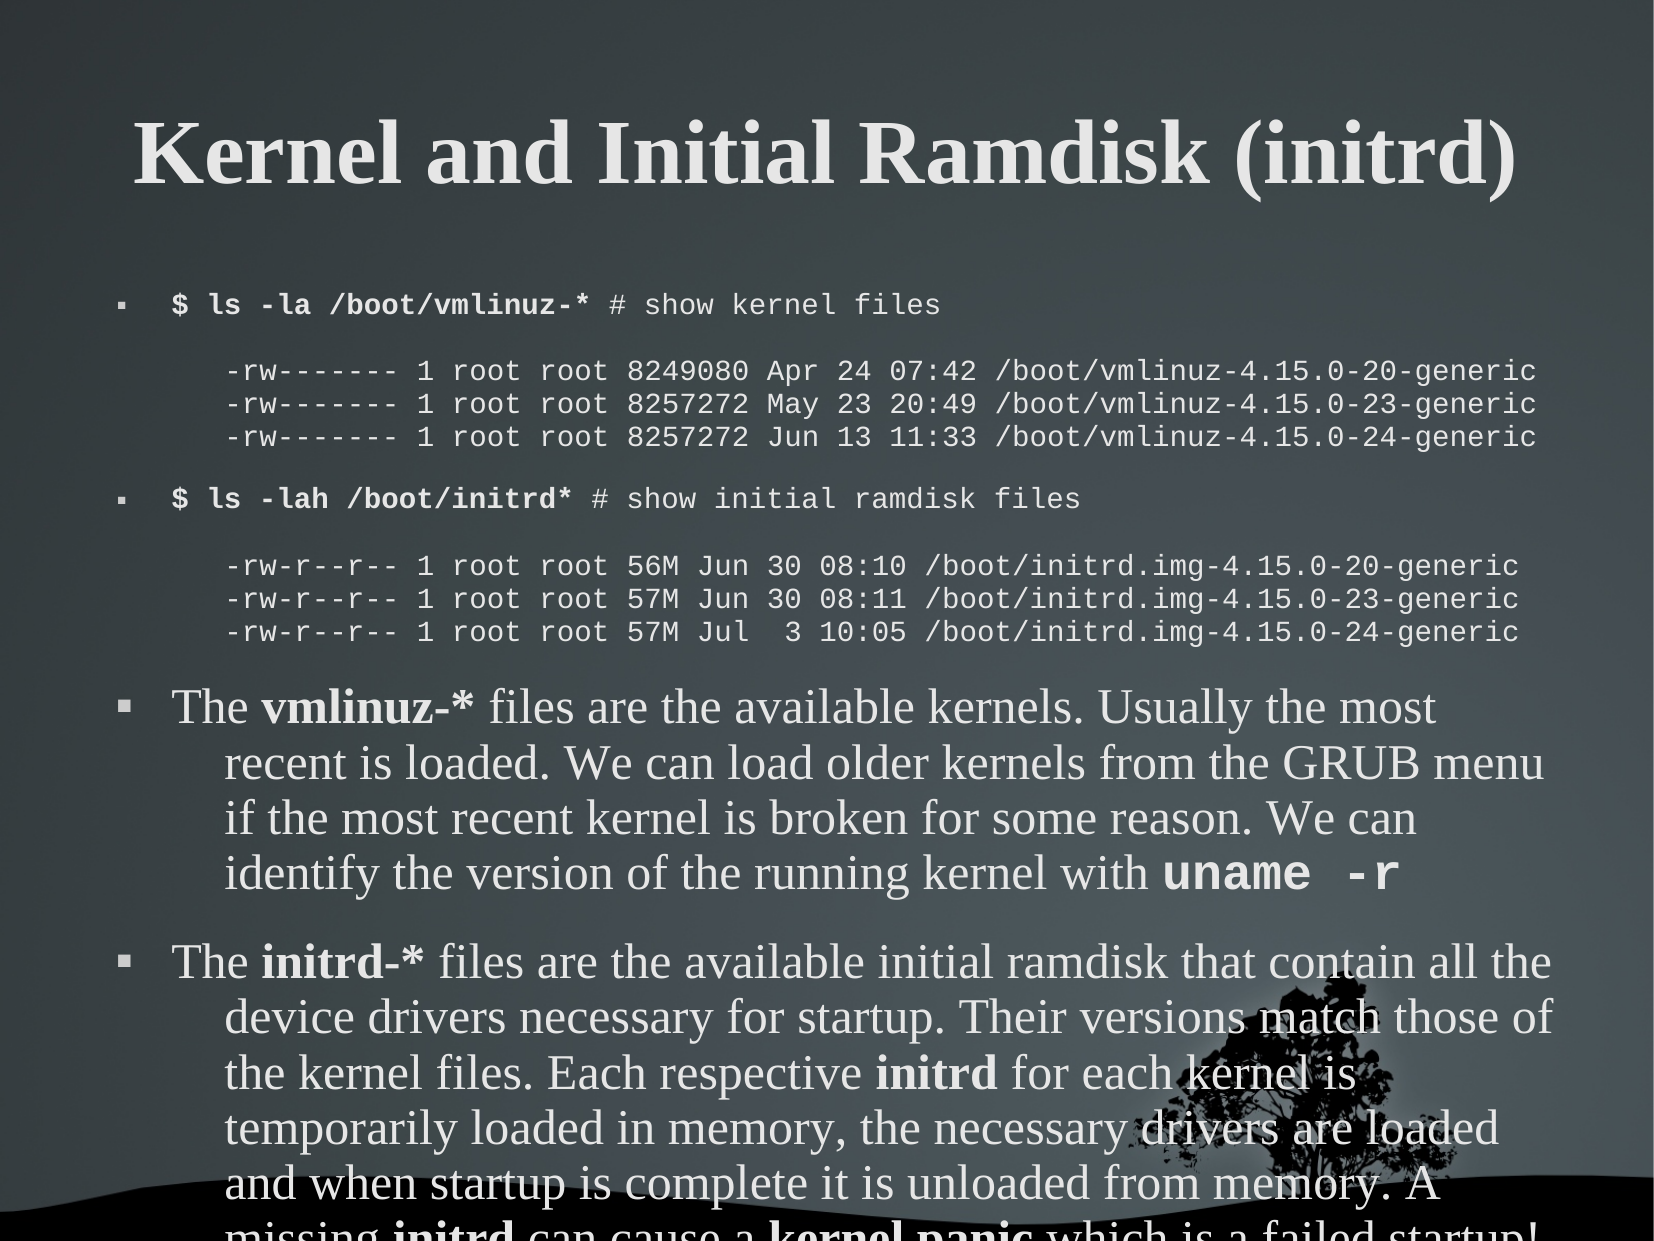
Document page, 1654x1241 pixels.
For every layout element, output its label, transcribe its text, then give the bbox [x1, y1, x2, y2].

picture [232, 1234, 241, 1241]
picture [338, 1234, 347, 1241]
picture [580, 1234, 589, 1241]
picture [1356, 1233, 1367, 1241]
picture [245, 1234, 255, 1241]
title Kernel and Initial Ramdisk (initrd) [82, 33, 1571, 273]
picture [417, 1235, 424, 1241]
picture [704, 1233, 714, 1241]
picture [926, 1234, 934, 1241]
picture [1151, 1234, 1160, 1241]
list $ ls -la /boot/vmlinuz-* # show kernel files -rw------- 1 root root 8249080 Apr 24 07:42 /boot/vmlinuz-4.15.0-20-generic -rw------- 1 root root 8257272 May 23 20:49 /boot/vmlinuz-4.15.0-23-generic -rw------- 1 root root 8257272 Jun 13 11:33 /boot/vmlinuz-4.15.0-24-generic $ ls -lah /boot/initrd* # show initial ramdisk files -rw-r--r-- 1 root root 56M Jun 30 08:10 /boot/initrd.img-4.15.0-20-generic -rw-r--r-- 1 root root 57M Jun 30 08:11 /boot/initrd.img-4.15.0-23-generic -rw-r--r-- 1 root root 57M Jul 3 10:05 /boot/initrd.img-4.15.0-24-generic The vmlinuz-* files are the available kernels. Usually the most recent is loaded. We can load older kernels from the GRUB menu if the most recent kernel is broken for some reason. We can identify the version of the running kernel with uname -r The initrd-* files are the available initial ramdisk that contain all the device drivers necessary for startup. Their versions match those of the kernel files. Each respective initrd for each kernel is temporarily loaded in memory, the necessary drivers are loaded and when startup is complete it is unloaded from memory. A missing initrd can cause a kernel panic which is a failed startup! [82, 290, 1571, 1195]
picture [1334, 1233, 1344, 1241]
picture [980, 1235, 987, 1241]
picture [496, 1234, 505, 1241]
picture [362, 1233, 372, 1241]
picture [851, 1235, 858, 1241]
picture [1090, 1234, 1099, 1241]
picture [1507, 1234, 1517, 1241]
picture [0, 0, 1654, 1241]
